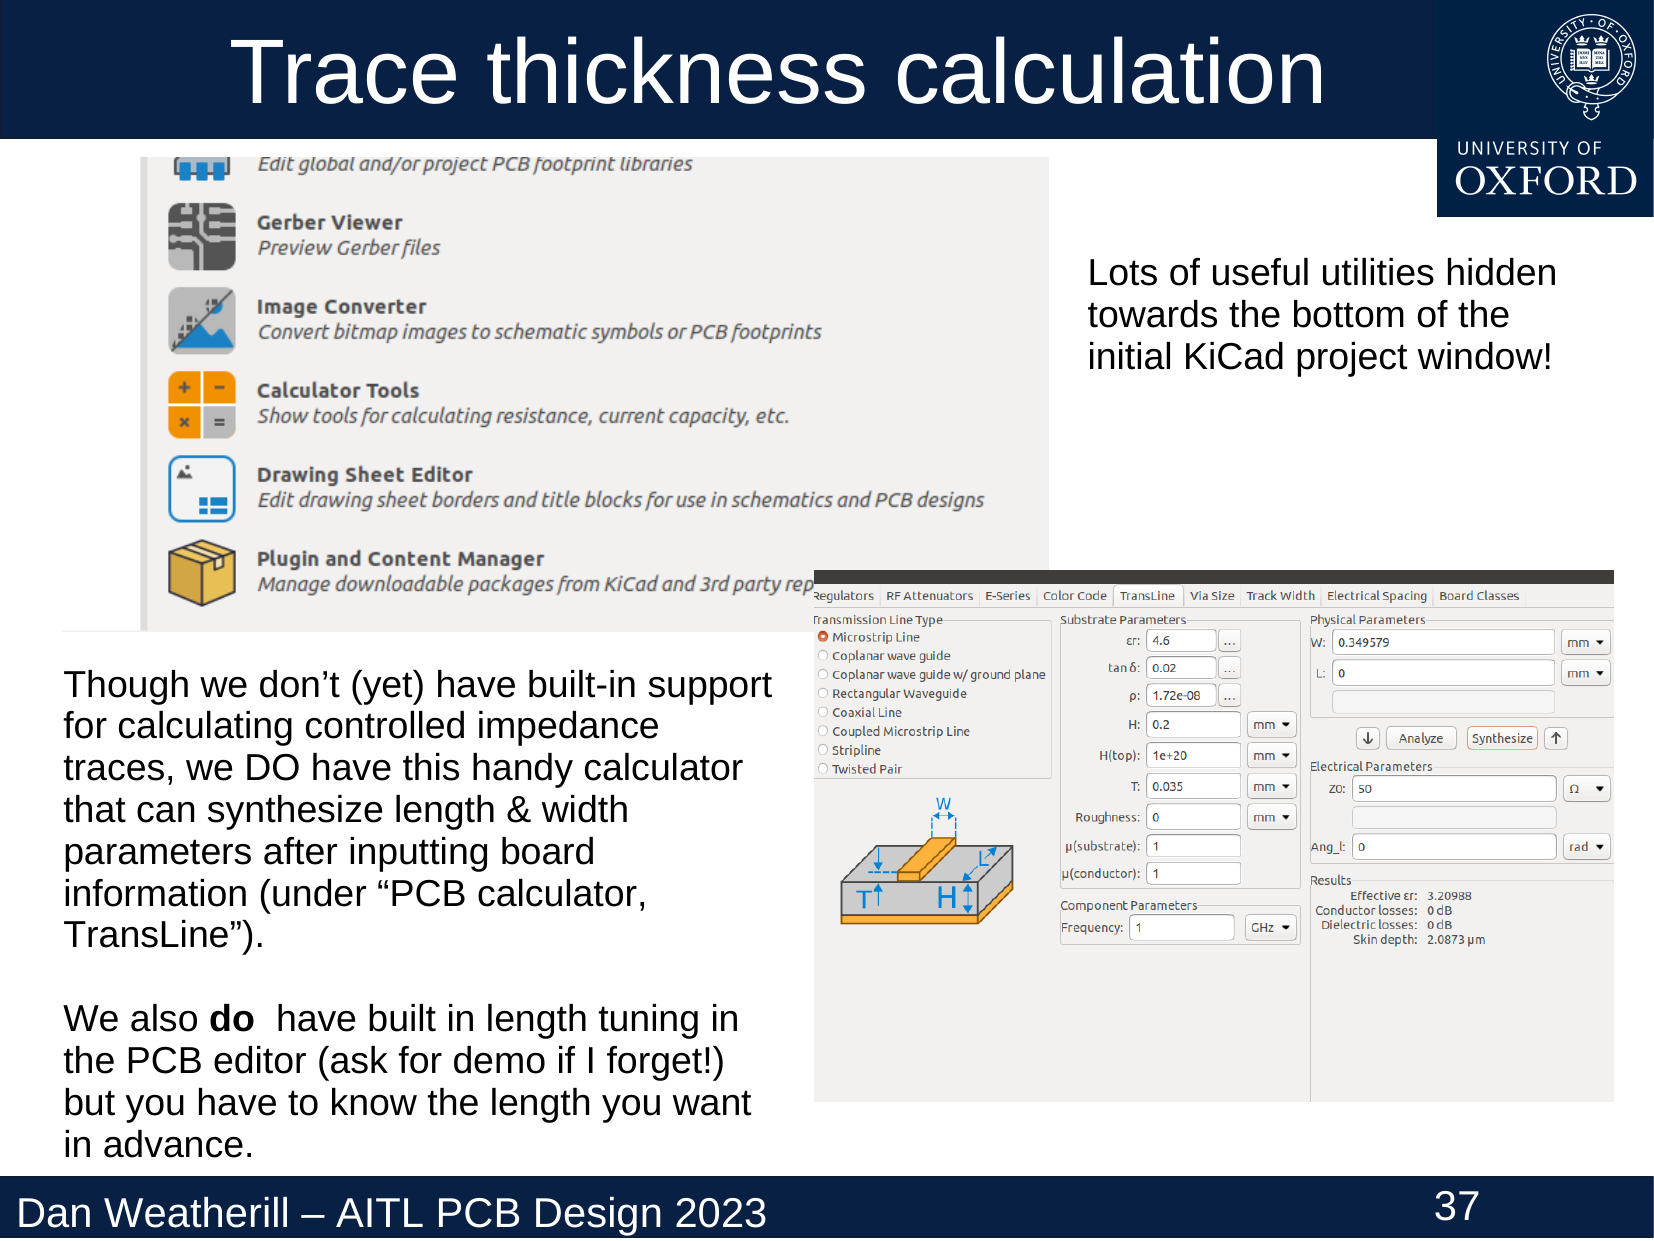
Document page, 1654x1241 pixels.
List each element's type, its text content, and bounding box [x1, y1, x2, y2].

picture [1437, 0, 1654, 217]
text_box Though we don’t (yet) have built-in support for calculating controlled impedance traces, we DO have this handy calculator that can synthesize length & width parameters after inputting board information (under “PCB calculator, TransLine”). We also do have built in length tuning in the PCB editor (ask for demo if I forget!) but you have to know the length you want in advance. [48, 656, 797, 1173]
text_box Lots of useful utilities hidden towards the bottom of the initial KiCad project window! [1072, 244, 1608, 386]
title Trace thickness calculation [35, 0, 1524, 177]
picture [62, 157, 1614, 1102]
